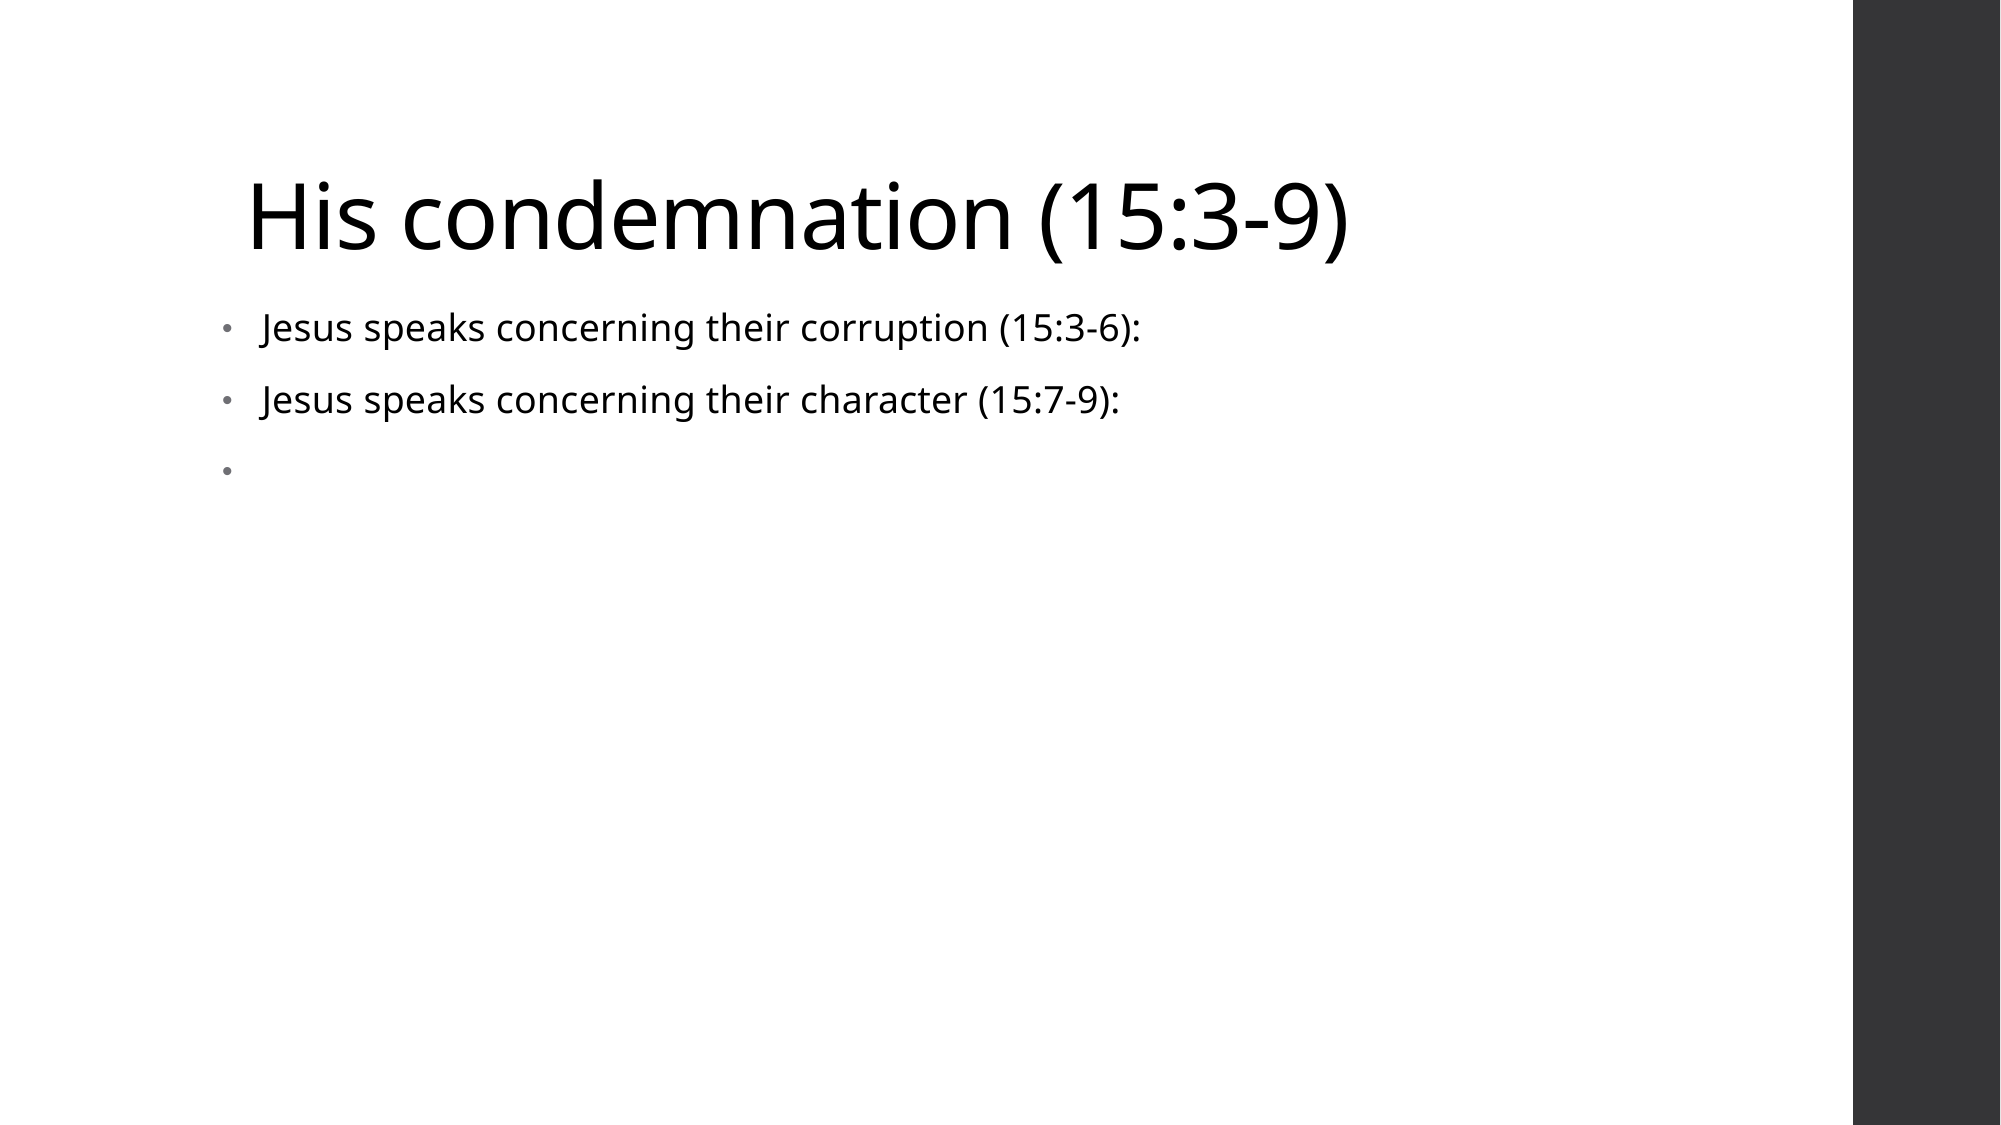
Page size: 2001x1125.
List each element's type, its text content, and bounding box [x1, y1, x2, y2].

title His condemnation (15:3-9) [206, 60, 1797, 278]
list Jesus speaks concerning their corruption (15:3-6): Jesus speaks concerning their character (15:7-9): [206, 299, 1617, 1014]
